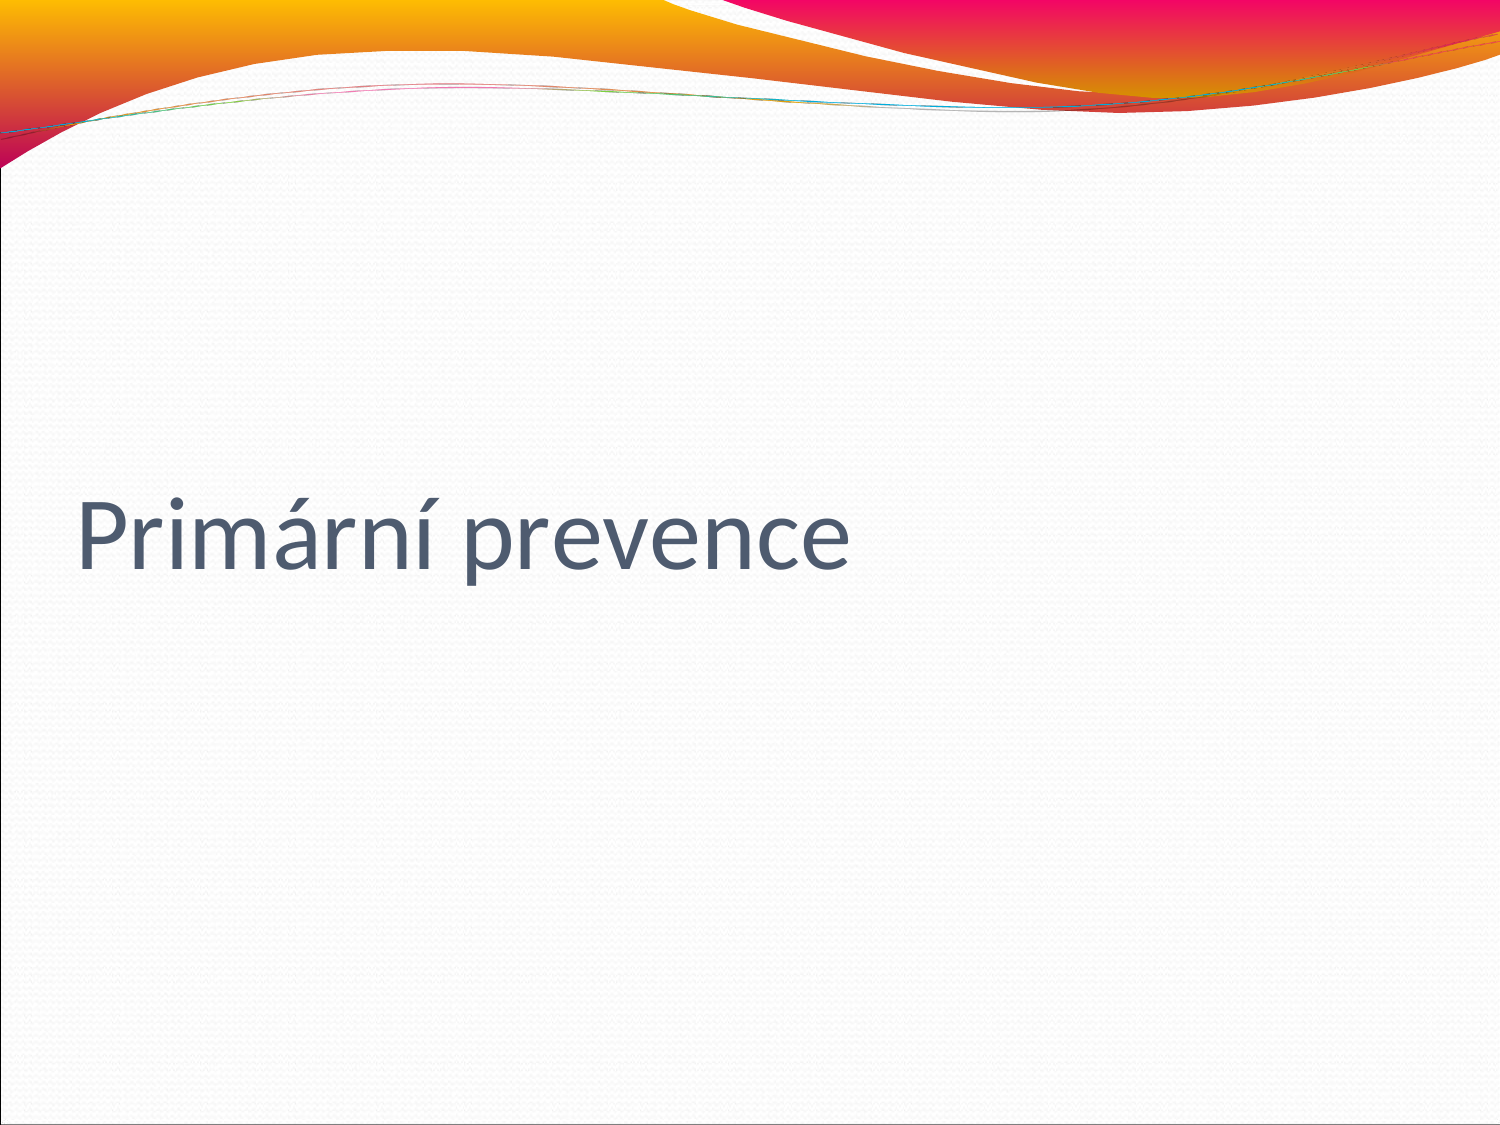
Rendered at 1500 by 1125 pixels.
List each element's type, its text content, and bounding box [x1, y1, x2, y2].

title Primární prevence [75, 332, 1425, 591]
